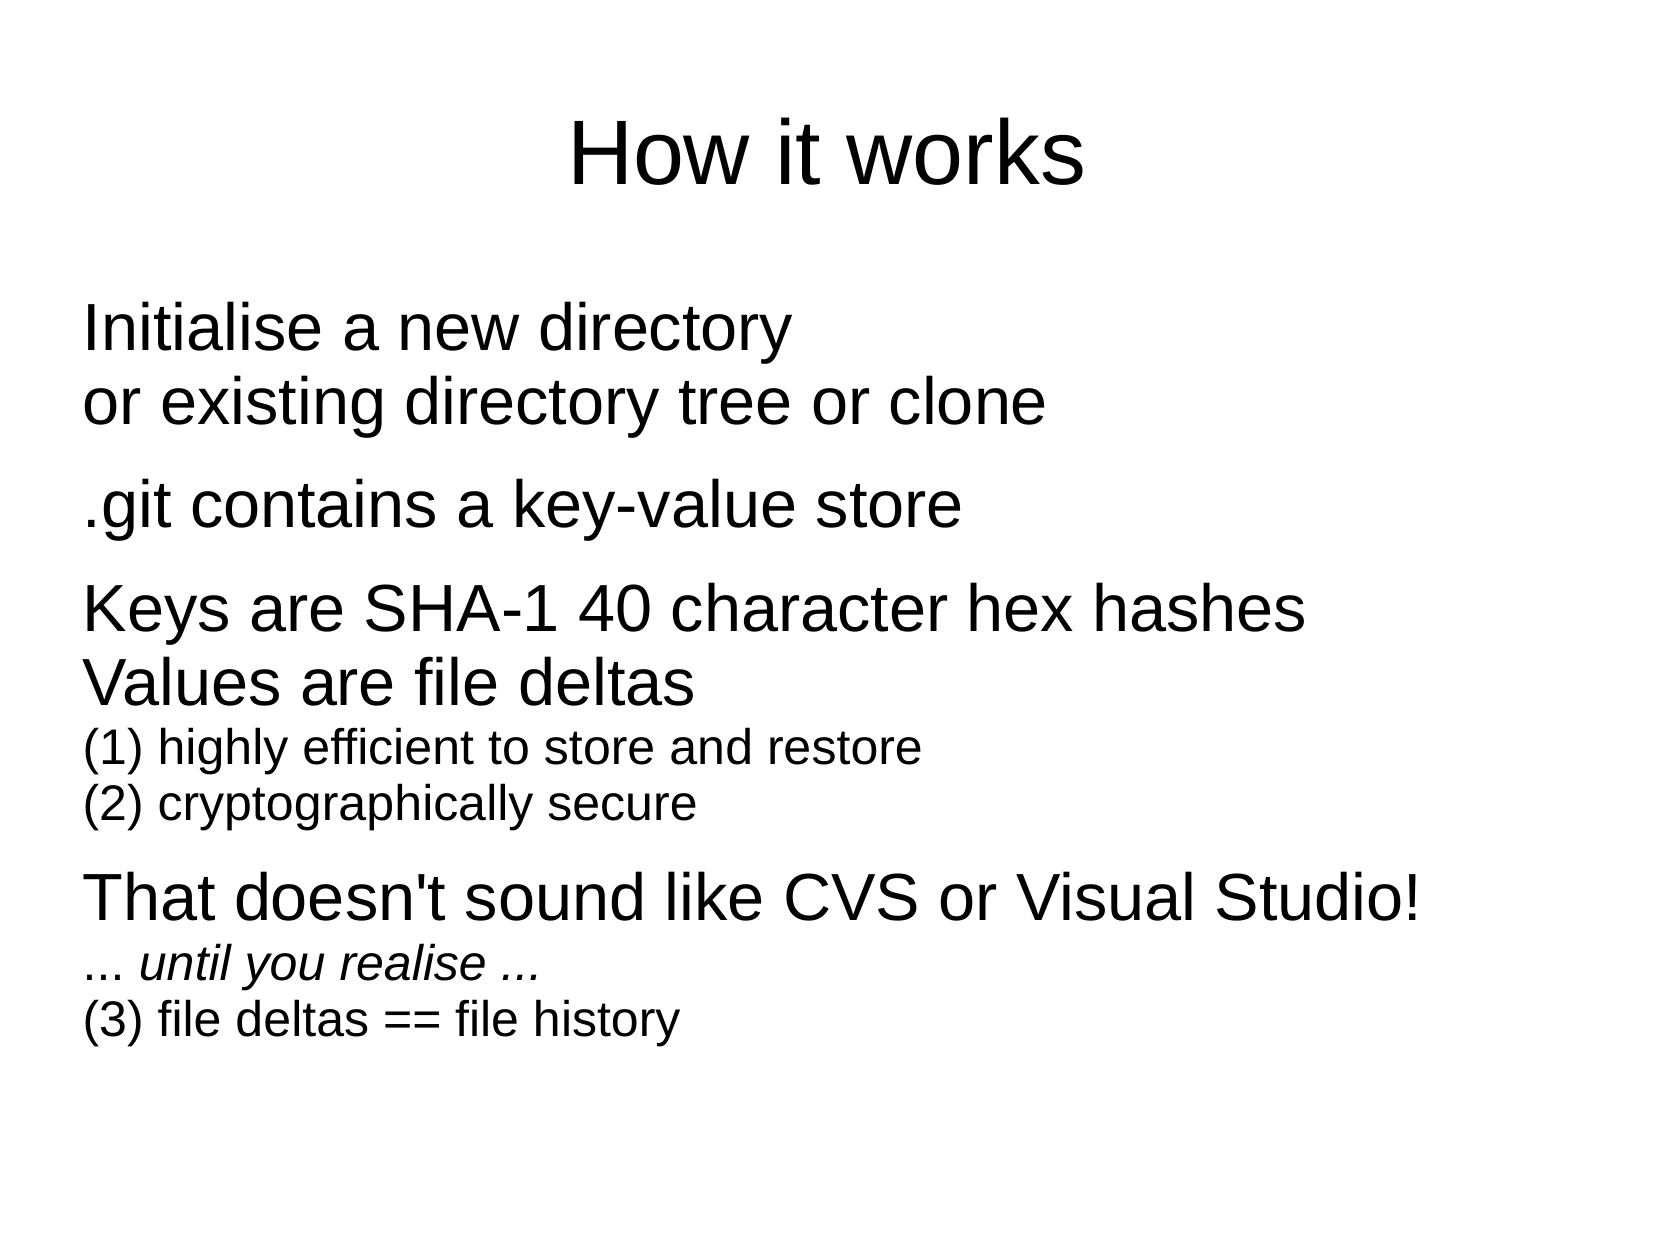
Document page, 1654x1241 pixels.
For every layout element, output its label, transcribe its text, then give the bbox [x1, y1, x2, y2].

title How it works [82, 49, 1571, 257]
list Initialise a new directory or existing directory tree or clone .git contains a key-value store Keys are SHA-1 40 character hex hashes Values are file deltas (1) highly efficient to store and restore (2) cryptographically secure That doesn't sound like CVS or Visual Studio! ... until you realise ... (3) file deltas == file history [82, 290, 1571, 1171]
